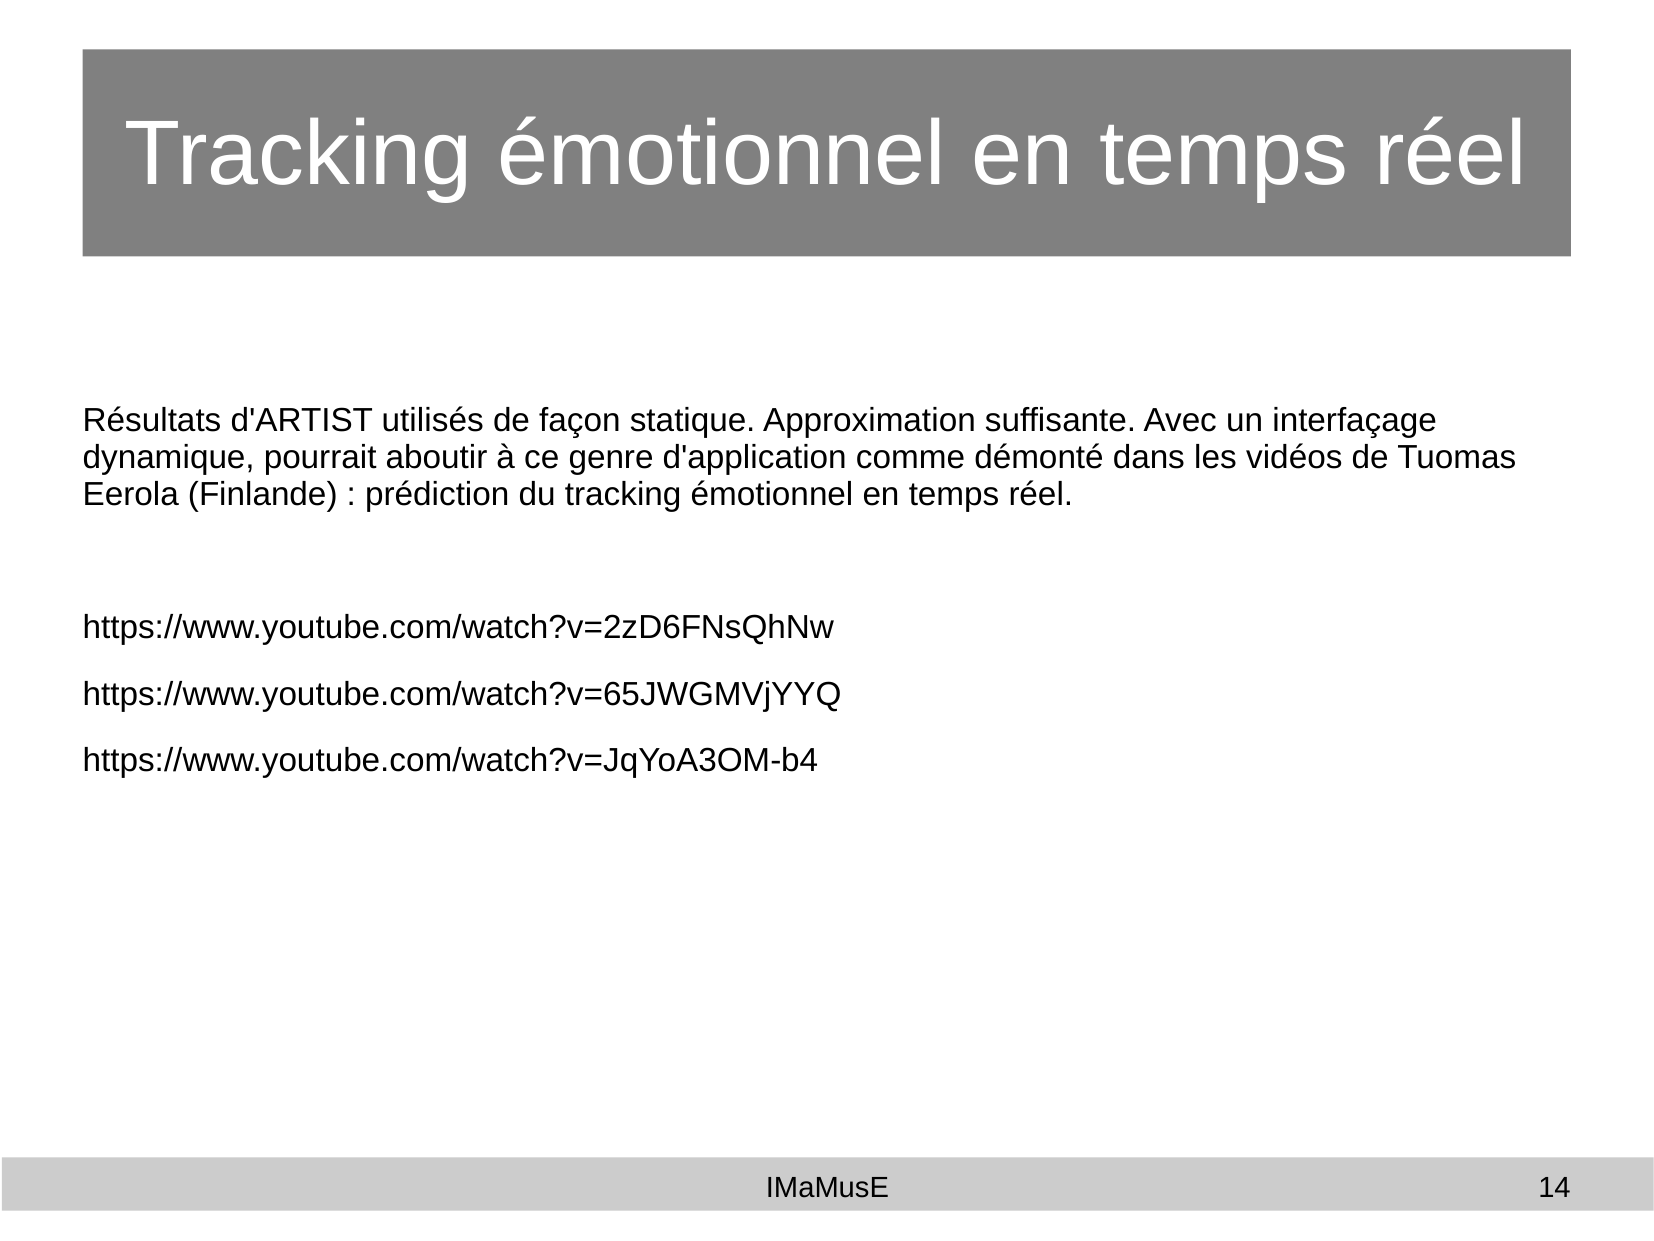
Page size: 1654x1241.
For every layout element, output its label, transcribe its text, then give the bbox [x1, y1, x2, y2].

title Tracking émotionnel en temps réel [82, 49, 1571, 257]
list Résultats d'ARTIST utilisés de façon statique. Approximation suffisante. Avec un interfaçage dynamique, pourrait aboutir à ce genre d'application comme démonté dans les vidéos de Tuomas Eerola (Finlande) : prédiction du tracking émotionnel en temps réel. https://www.youtube.com/watch?v=2zD6FNsQhNw https://www.youtube.com/watch?v=65JWGMVjYYQ https://www.youtube.com/watch?v=JqYoA3OM-b4 [82, 401, 1538, 1010]
